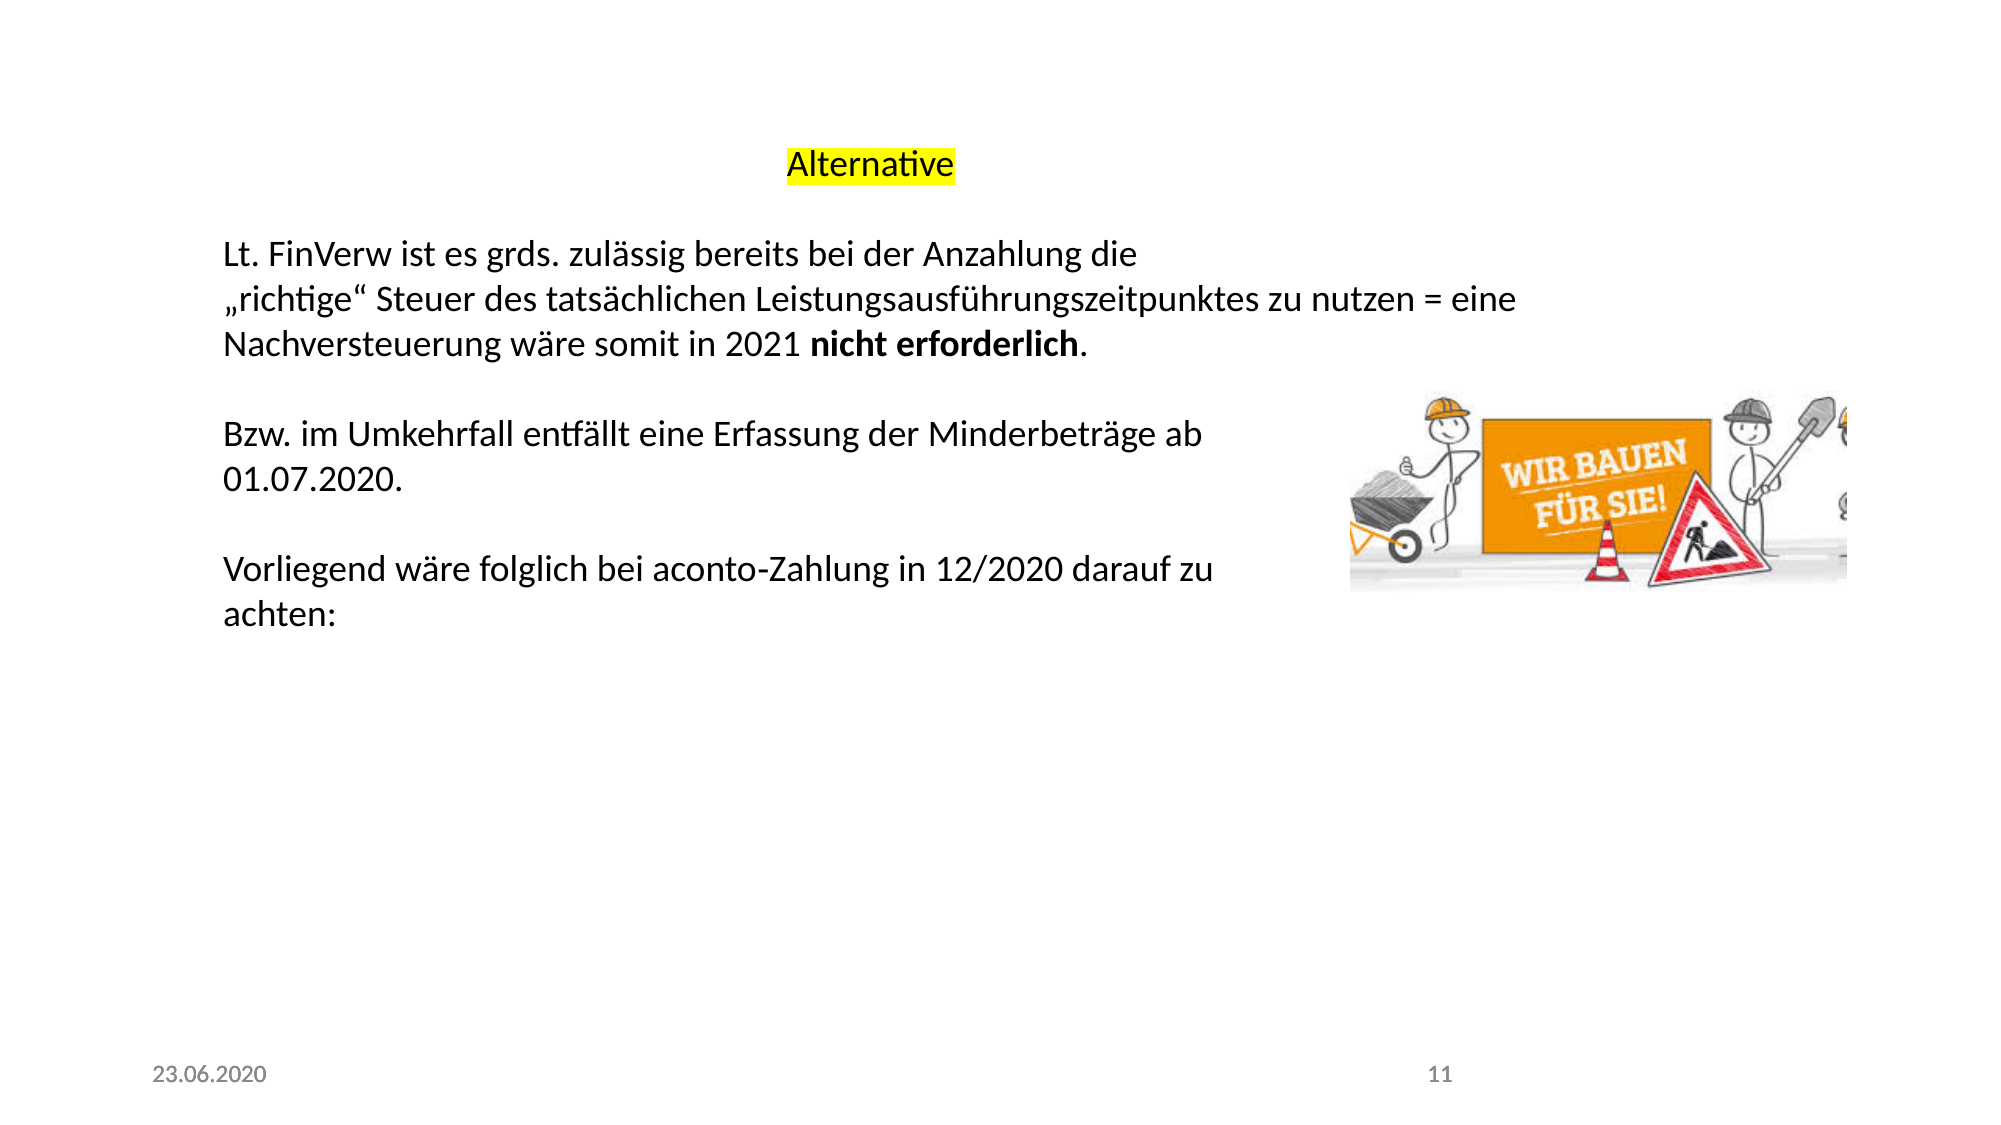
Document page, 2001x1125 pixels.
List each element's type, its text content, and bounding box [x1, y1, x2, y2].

text_box [1412, 1042, 1863, 1103]
text_box 23.06.2020 [137, 1042, 588, 1103]
text_box Alternative Lt. FinVerw ist es grds. zulässig bereits bei der Anzahlung die „richtige“ Steuer des tatsächlichen Leistungsausführungszeitpunktes zu nutzen = eine Nachversteuerung wäre somit in 2021 nicht erforderlich. Bzw. im Umkehrfall entfällt eine Erfassung der Minderbeträge ab 01.07.2020. Vorliegend wäre folglich bei aconto‐Zahlung in 12/2020 darauf zu achten: [208, 131, 1549, 647]
picture [1350, 366, 1847, 615]
